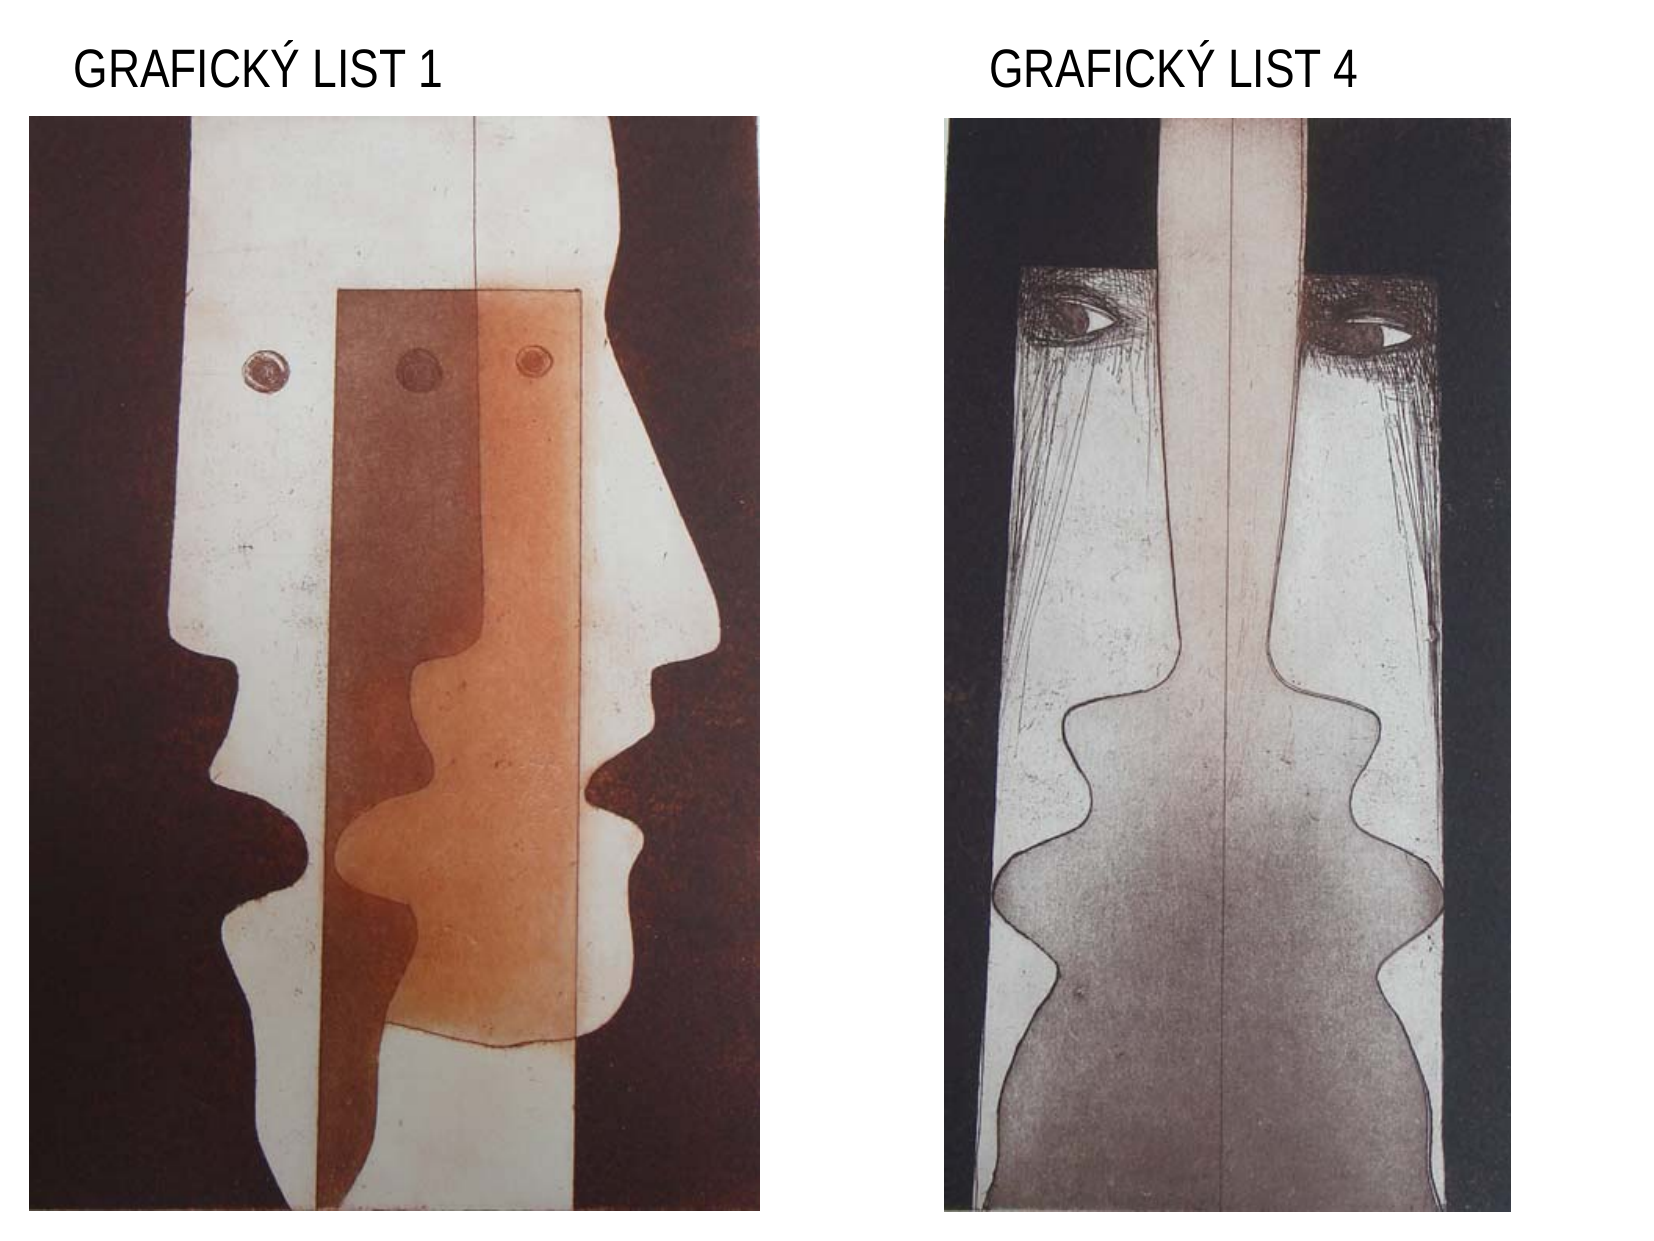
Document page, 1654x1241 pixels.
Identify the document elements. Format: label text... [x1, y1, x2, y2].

picture [29, 116, 760, 1211]
text_box GRAFICKÝ LIST 4 [974, 29, 1506, 106]
text_box GRAFICKÝ LIST 1 [59, 29, 680, 106]
picture [944, 118, 1511, 1212]
